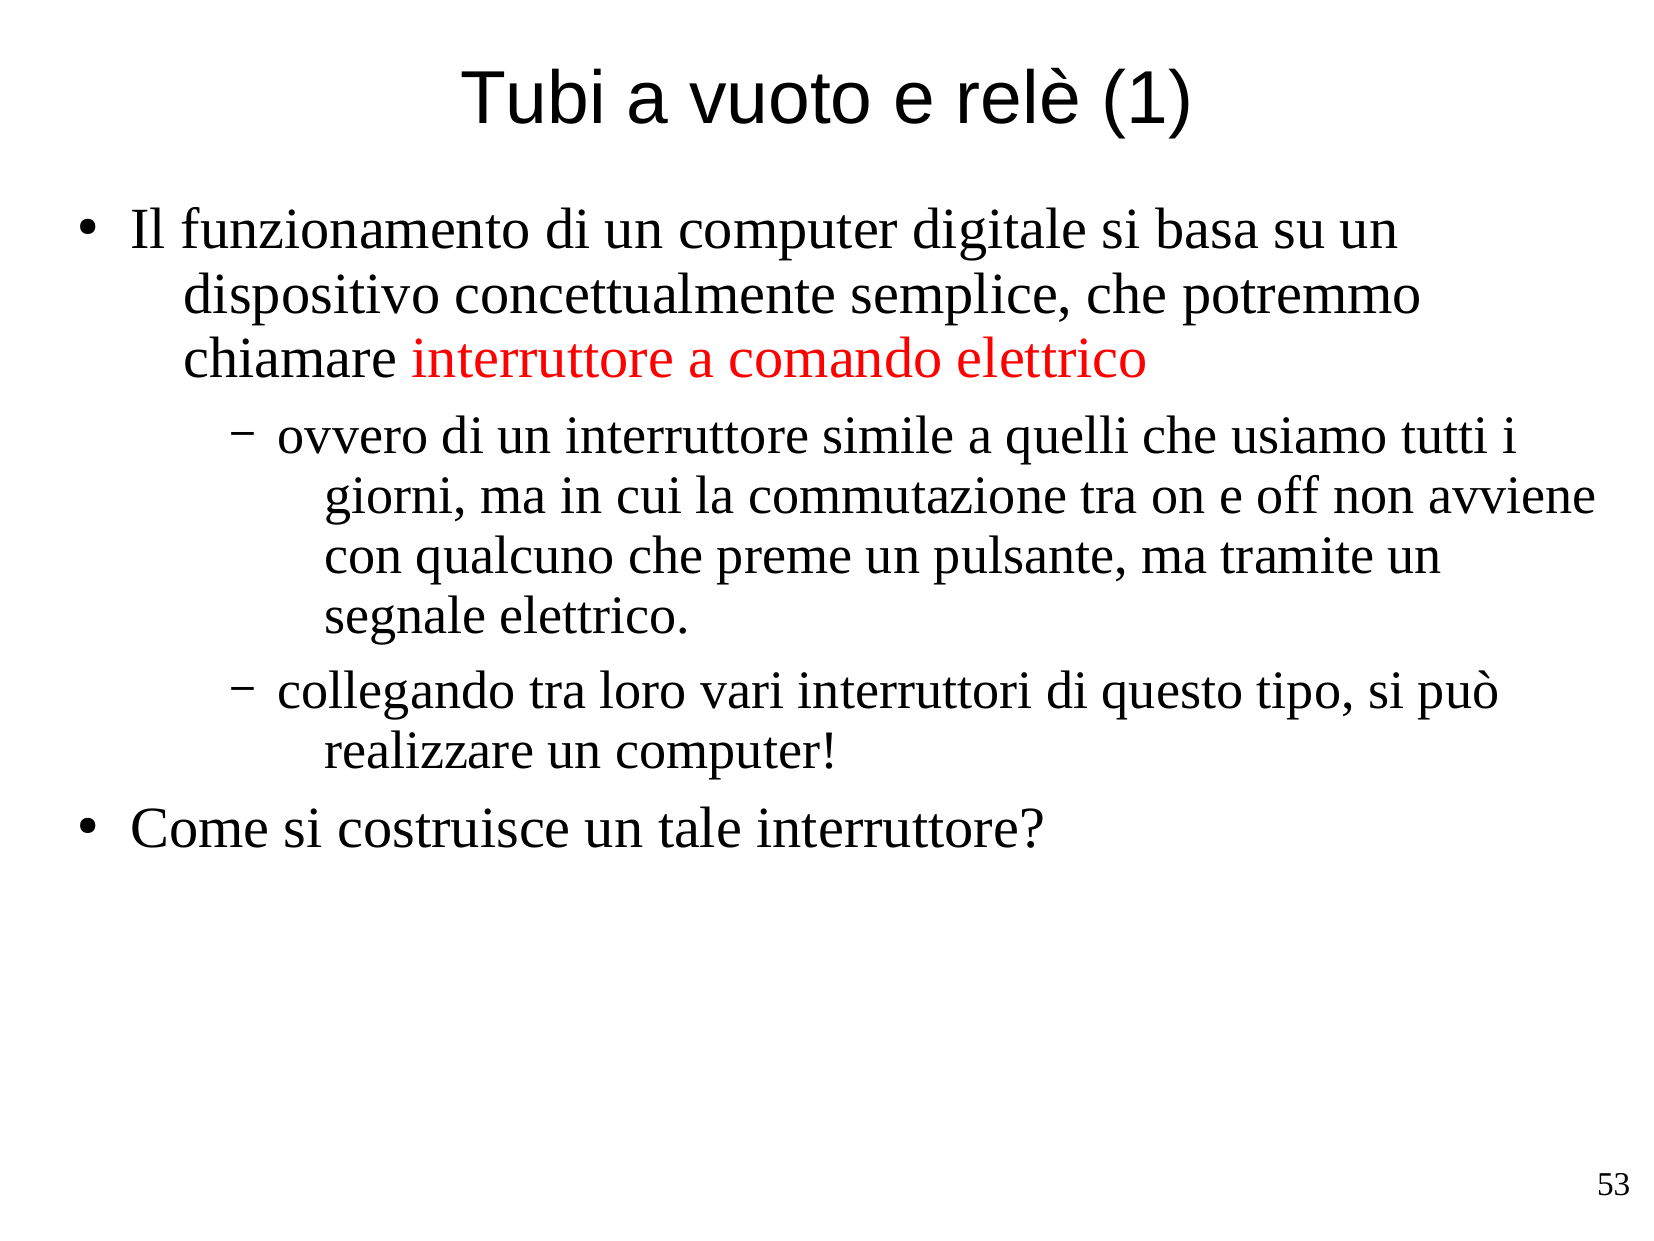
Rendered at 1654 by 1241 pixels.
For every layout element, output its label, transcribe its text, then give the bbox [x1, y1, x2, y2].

list Il funzionamento di un computer digitale si basa su un dispositivo concettualmente semplice, che potremmo chiamare interruttore a comando elettrico ovvero di un interruttore simile a quelli che usiamo tutti i giorni, ma in cui la commutazione tra on e off non avviene con qualcuno che preme un pulsante, ma tramite un segnale elettrico. collegando tra loro vari interruttori di questo tipo, si può realizzare un computer! Come si costruisce un tale interruttore? [42, 196, 1612, 1187]
title Tubi a vuoto e relè (1) [37, 30, 1617, 166]
